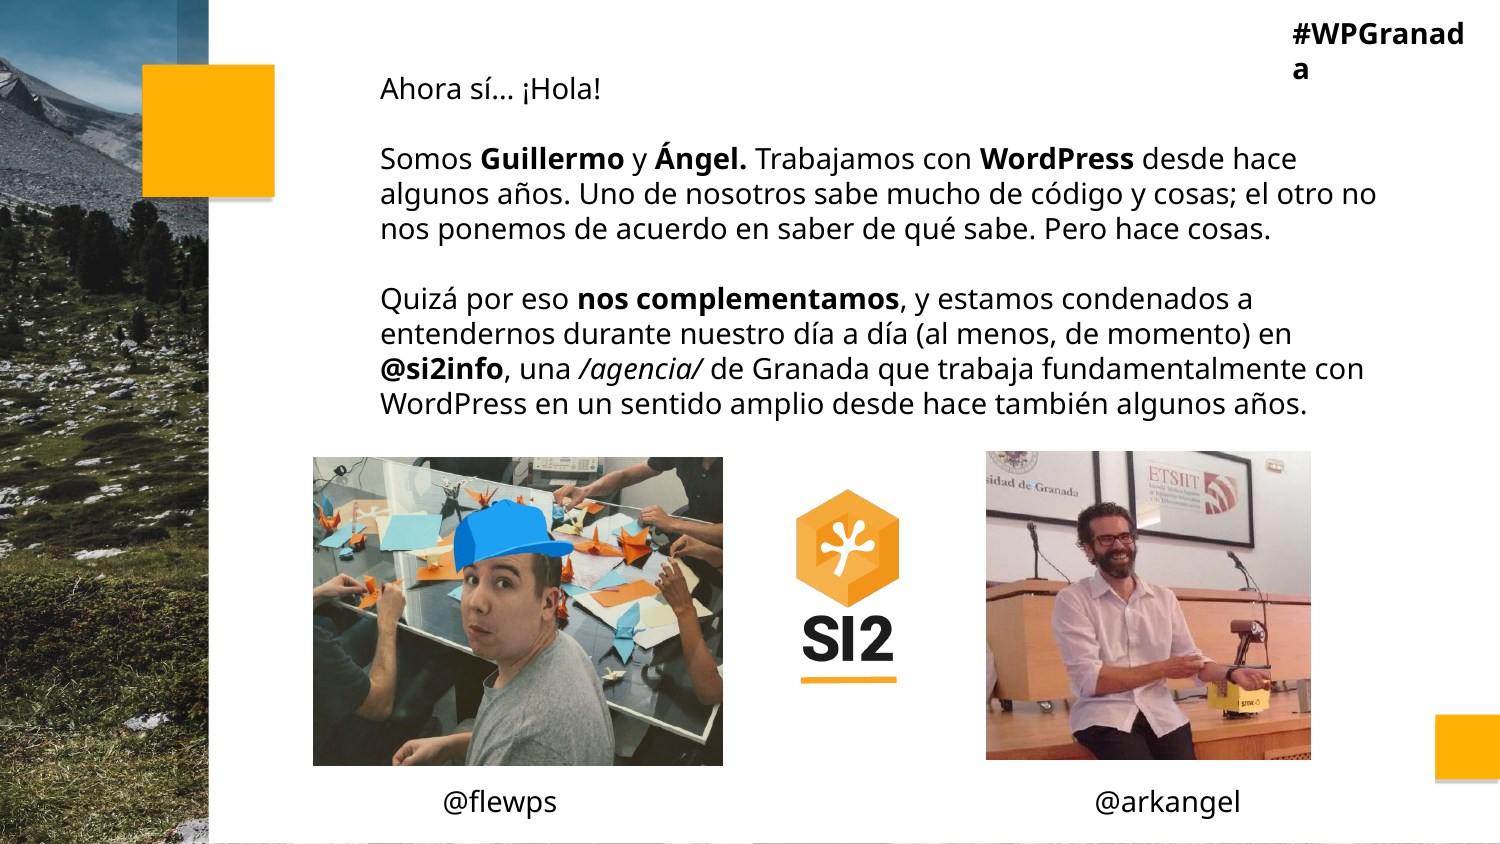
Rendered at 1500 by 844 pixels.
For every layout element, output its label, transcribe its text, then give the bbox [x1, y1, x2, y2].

text_box Ahora sí… ¡Hola! Somos Guillermo y Ángel. Trabajamos con WordPress desde hace algunos años. Uno de nosotros sabe mucho de código y cosas; el otro no nos ponemos de acuerdo en saber de qué sabe. Pero hace cosas. Quizá por eso nos complementamos, y estamos condenados a entendernos durante nuestro día a día (al menos, de momento) en @si2info, una /agencia/ de Granada que trabaja fundamentalmente con WordPress en un sentido amplio desde hace también algunos años. [365, 55, 1406, 486]
picture [313, 457, 723, 766]
text_box @flewps [427, 759, 688, 843]
text_box #WPGranada [1277, 0, 1481, 54]
text_box @arkangel [1079, 759, 1340, 843]
picture [986, 451, 1311, 760]
picture [0, 0, 208, 844]
picture [784, 485, 909, 669]
